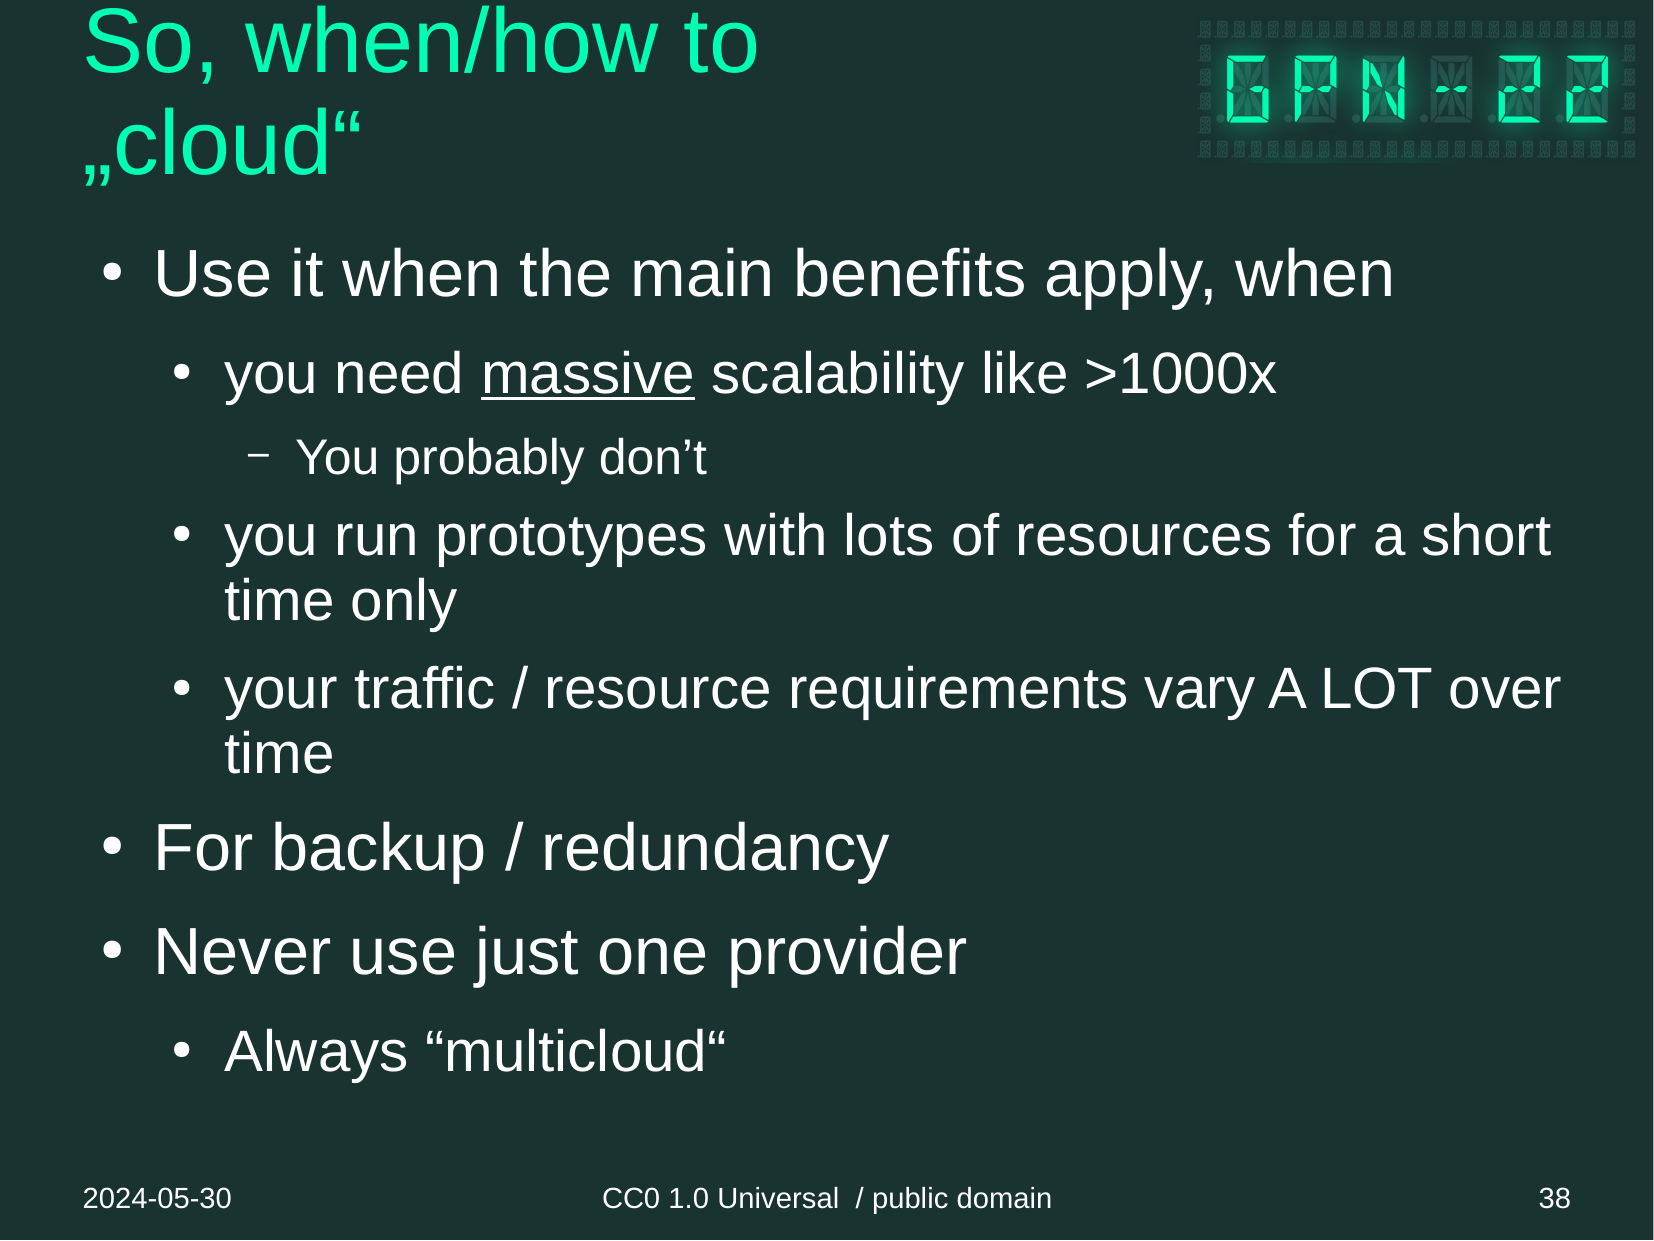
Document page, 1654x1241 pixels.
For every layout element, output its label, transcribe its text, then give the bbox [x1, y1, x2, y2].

list Use it when the main benefits apply, when you need massive scalability like >1000x You probably don’t you run prototypes with lots of resources for a short time only your traffic / resource requirements vary A LOT over time For backup / redundancy Never use just one provider Always “multicloud“ [82, 236, 1571, 1084]
title So, when/how to „cloud“ [82, 0, 1004, 195]
picture [1196, 15, 1639, 163]
